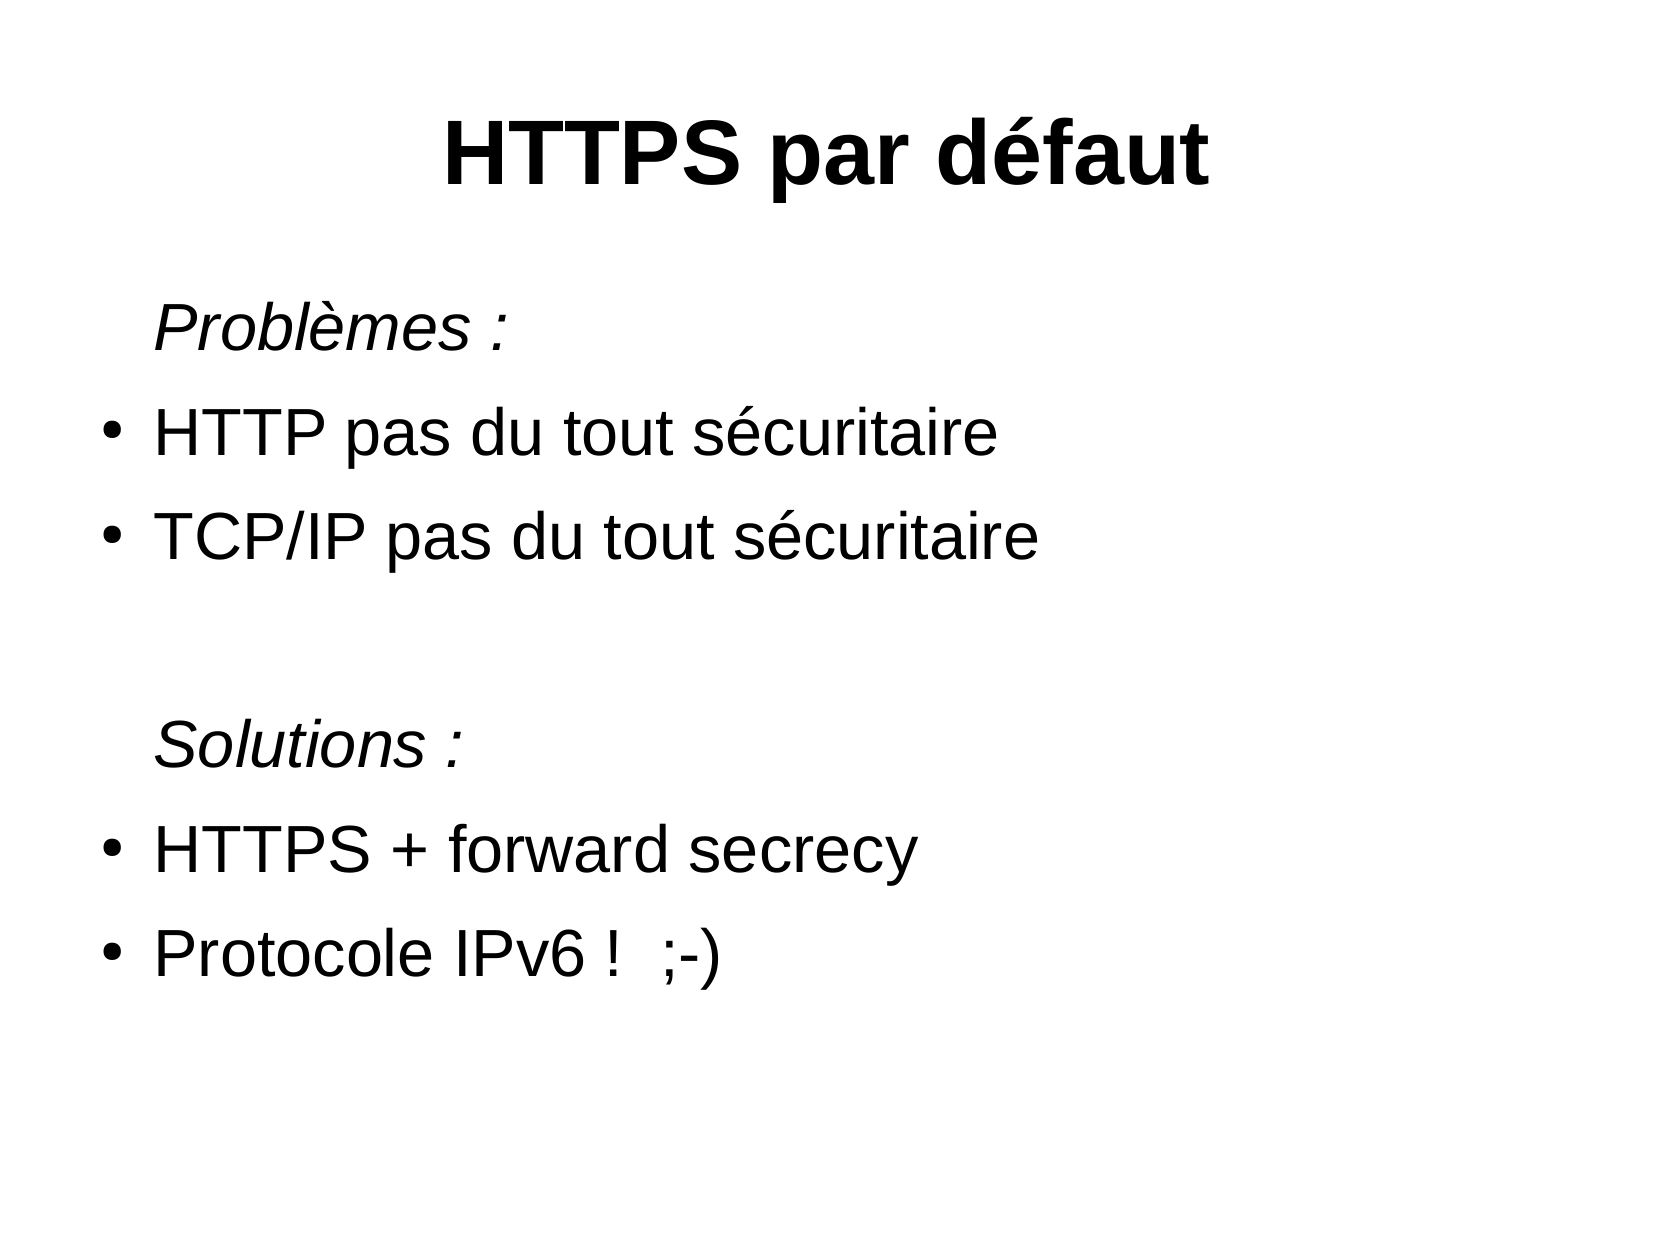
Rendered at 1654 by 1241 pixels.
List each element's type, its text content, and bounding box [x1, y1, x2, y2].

list Problèmes : HTTP pas du tout sécuritaire TCP/IP pas du tout sécuritaire Solutions : HTTPS + forward secrecy Protocole IPv6 ! ;-) [82, 290, 1538, 1010]
title HTTPS par défaut [82, 49, 1571, 257]
